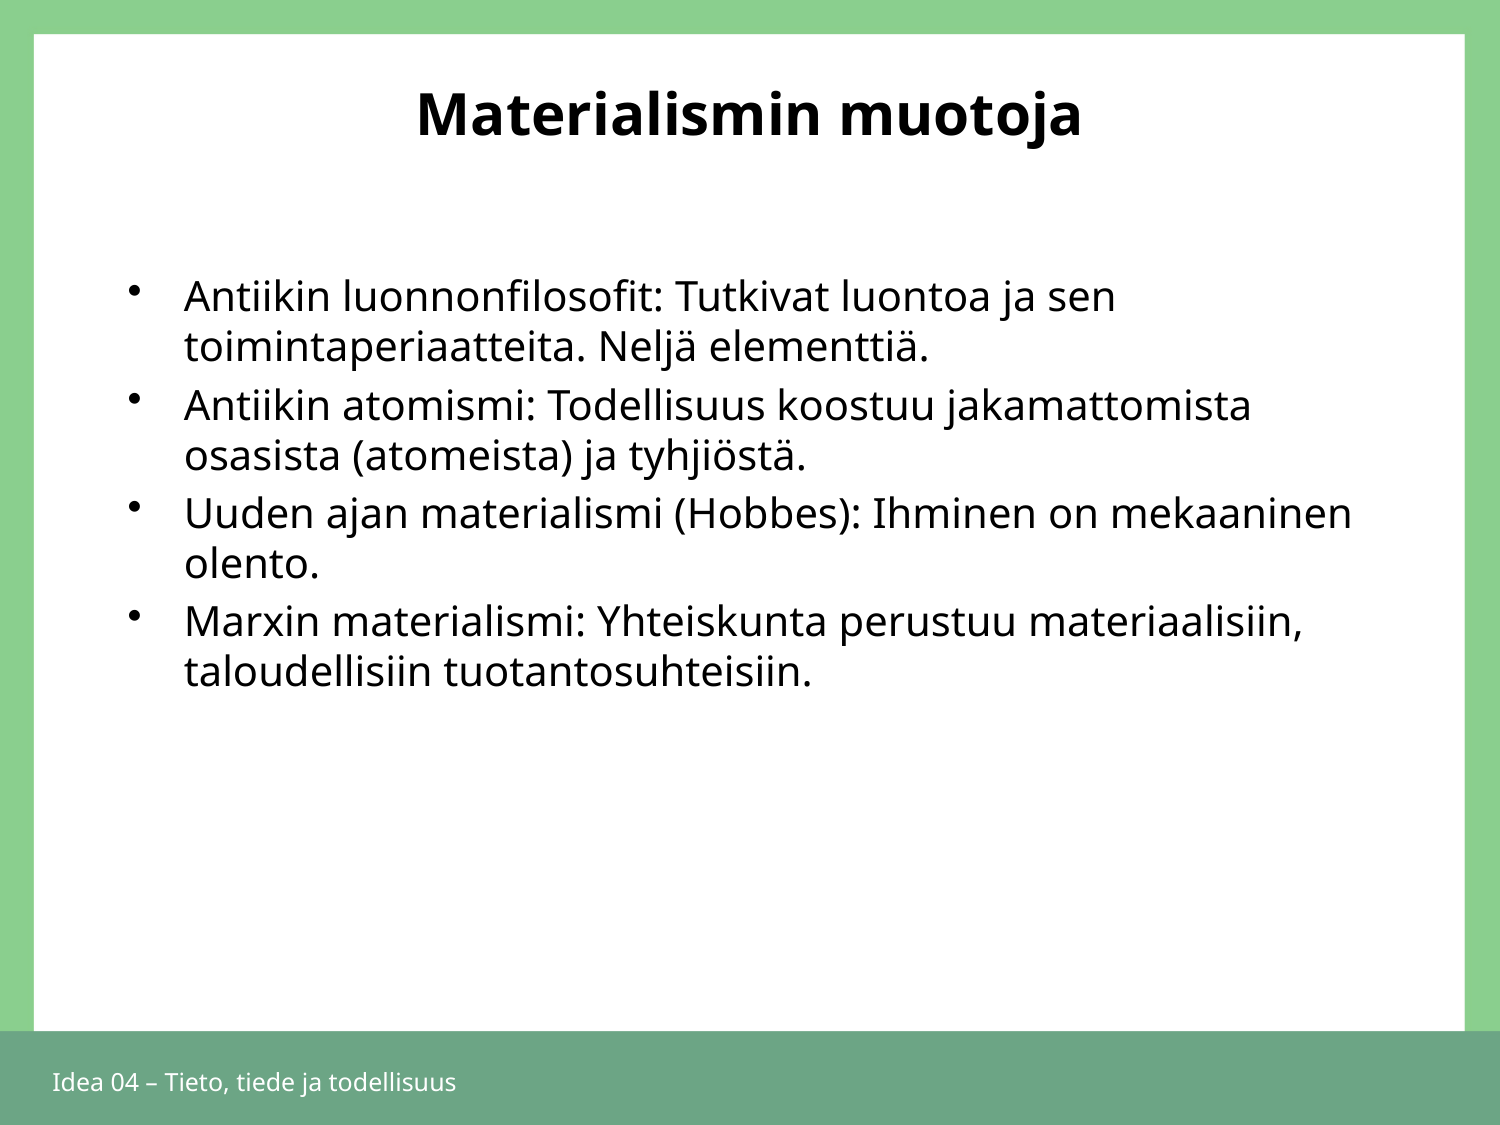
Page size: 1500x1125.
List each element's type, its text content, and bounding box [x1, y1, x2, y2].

title Materialismin muotoja [112, 37, 1388, 188]
list Antiikin luonnonfilosofit: Tutkivat luontoa ja sen toimintaperiaatteita. Neljä elementtiä. Antiikin atomismi: Todellisuus koostuu jakamattomista osasista (atomeista) ja tyhjiöstä. Uuden ajan materialismi (Hobbes): Ihminen on mekaaninen olento. Marxin materialismi: Yhteiskunta perustuu materiaalisiin, taloudellisiin tuotantosuhteisiin. [112, 262, 1388, 1000]
picture [0, 0, 1500, 1125]
